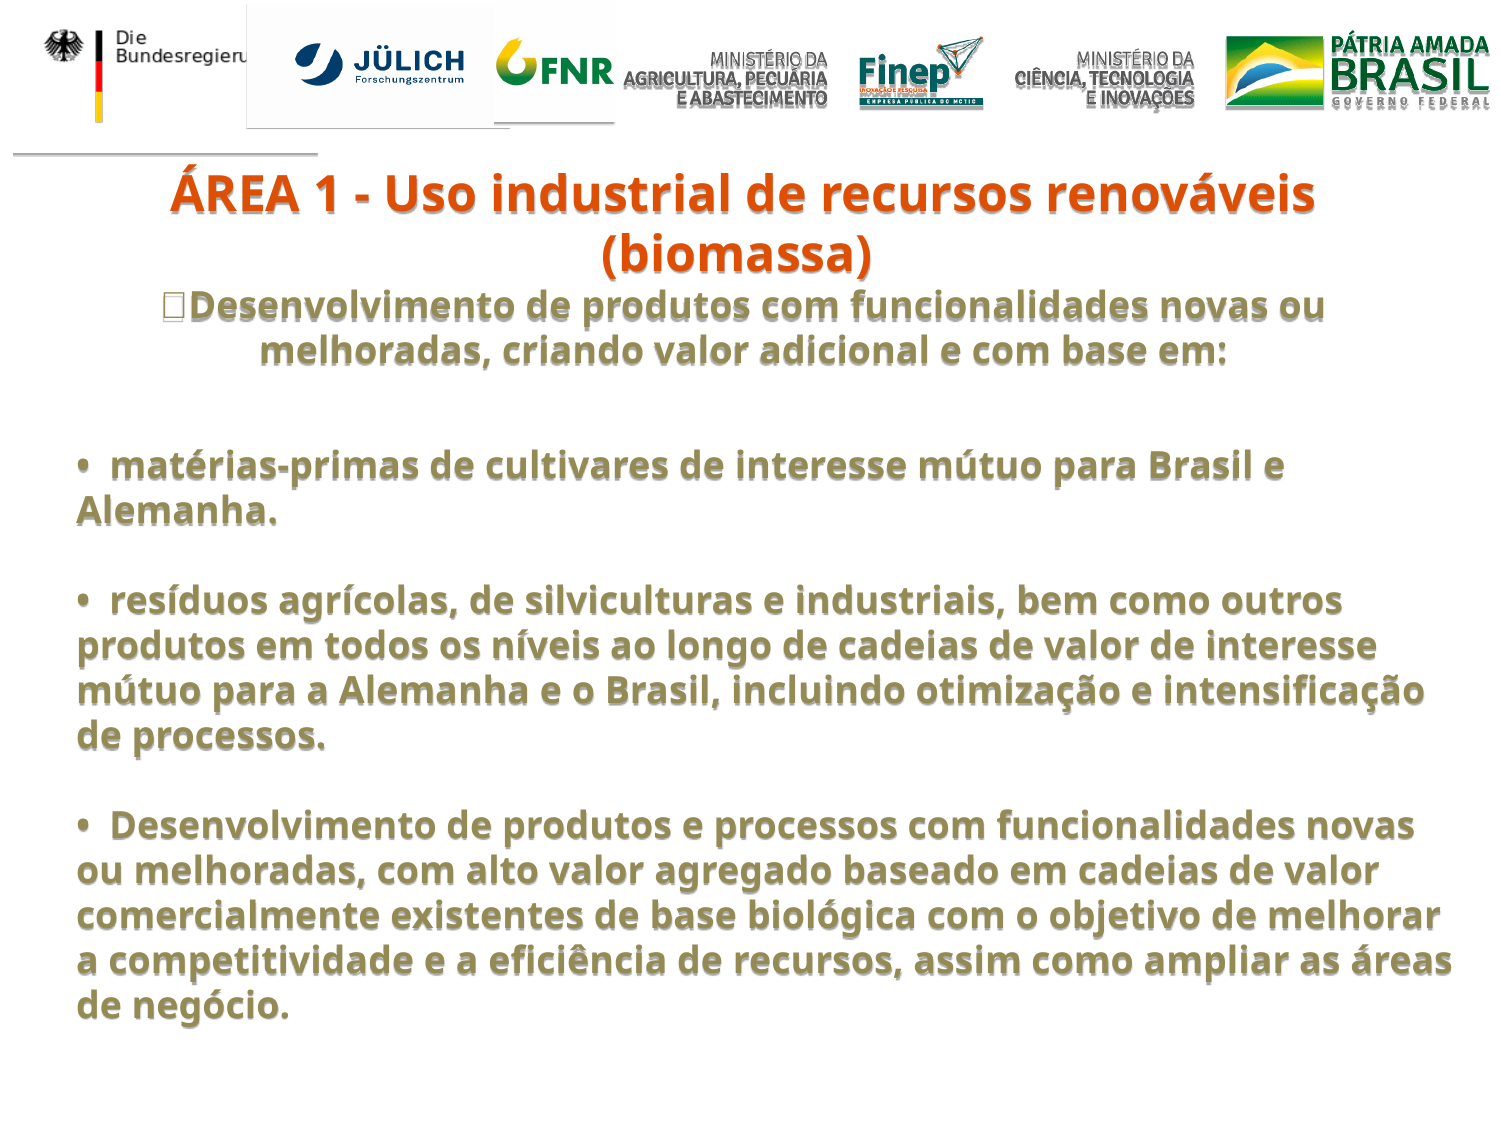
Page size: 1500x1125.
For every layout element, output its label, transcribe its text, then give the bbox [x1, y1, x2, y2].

title ÁREA 1 - Uso industrial de recursos renováveis (biomassa) Desenvolvimento de produtos com funcionalidades novas ou melhoradas, criando valor adicional e com base em: [35, 153, 1453, 403]
picture [13, 0, 1500, 153]
title • matérias-primas de cultivares de interesse mútuo para Brasil e Alemanha. • resíduos agrícolas, de silviculturas e industriais, bem como outros produtos em todos os níveis ao longo de cadeias de valor de interesse mútuo para a Alemanha e o Brasil, incluindo otimização e intensificação de processos. • Desenvolvimento de produtos e processos com funcionalidades novas ou melhoradas, com alto valor agregado baseado em cadeias de valor comercialmente existentes de base biológica com o objetivo de melhorar a competitividade e a eficiência de recursos, assim como ampliar as áreas de negócio. [61, 433, 1478, 929]
